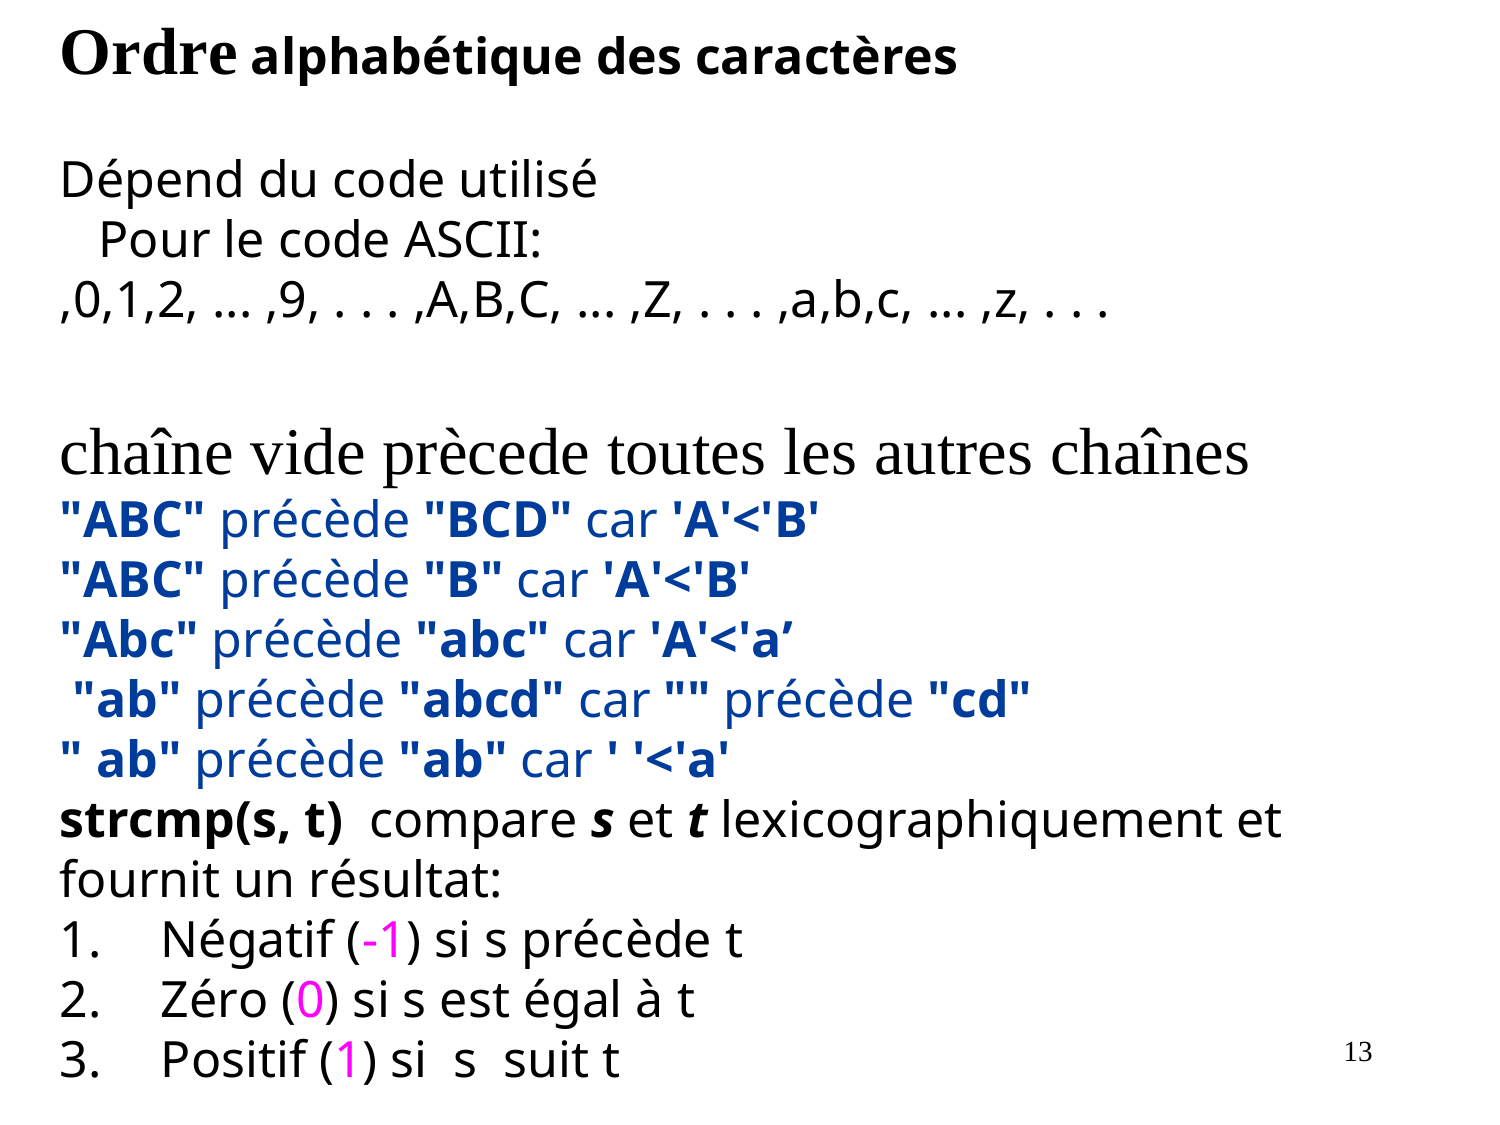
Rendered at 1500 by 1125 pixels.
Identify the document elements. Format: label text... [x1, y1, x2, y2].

text_box Ordre alphabétique des caractères Dépend du code utilisé Pour le code ASCII: ,0,1,2, ... ,9, . . . ,A,B,C, ... ,Z, . . . ,a,b,c, ... ,z, . . . chaîne vide prècede toutes les autres chaînes "ABC" précède "BCD" car 'A'<'B' "ABC" précède "B" car 'A'<'B' "Abc" précède "abc" car 'A'<'a’ "ab" précède "abcd" car "" précède "cd" " ab" précède "ab" car ' '<'a' strcmp(s, t) compare s et t lexicographiquement et fournit un résultat: Négatif (-1) si s précède t Zéro (0) si s est égal à t Positif (1) si s suit t [45, 0, 1500, 1096]
